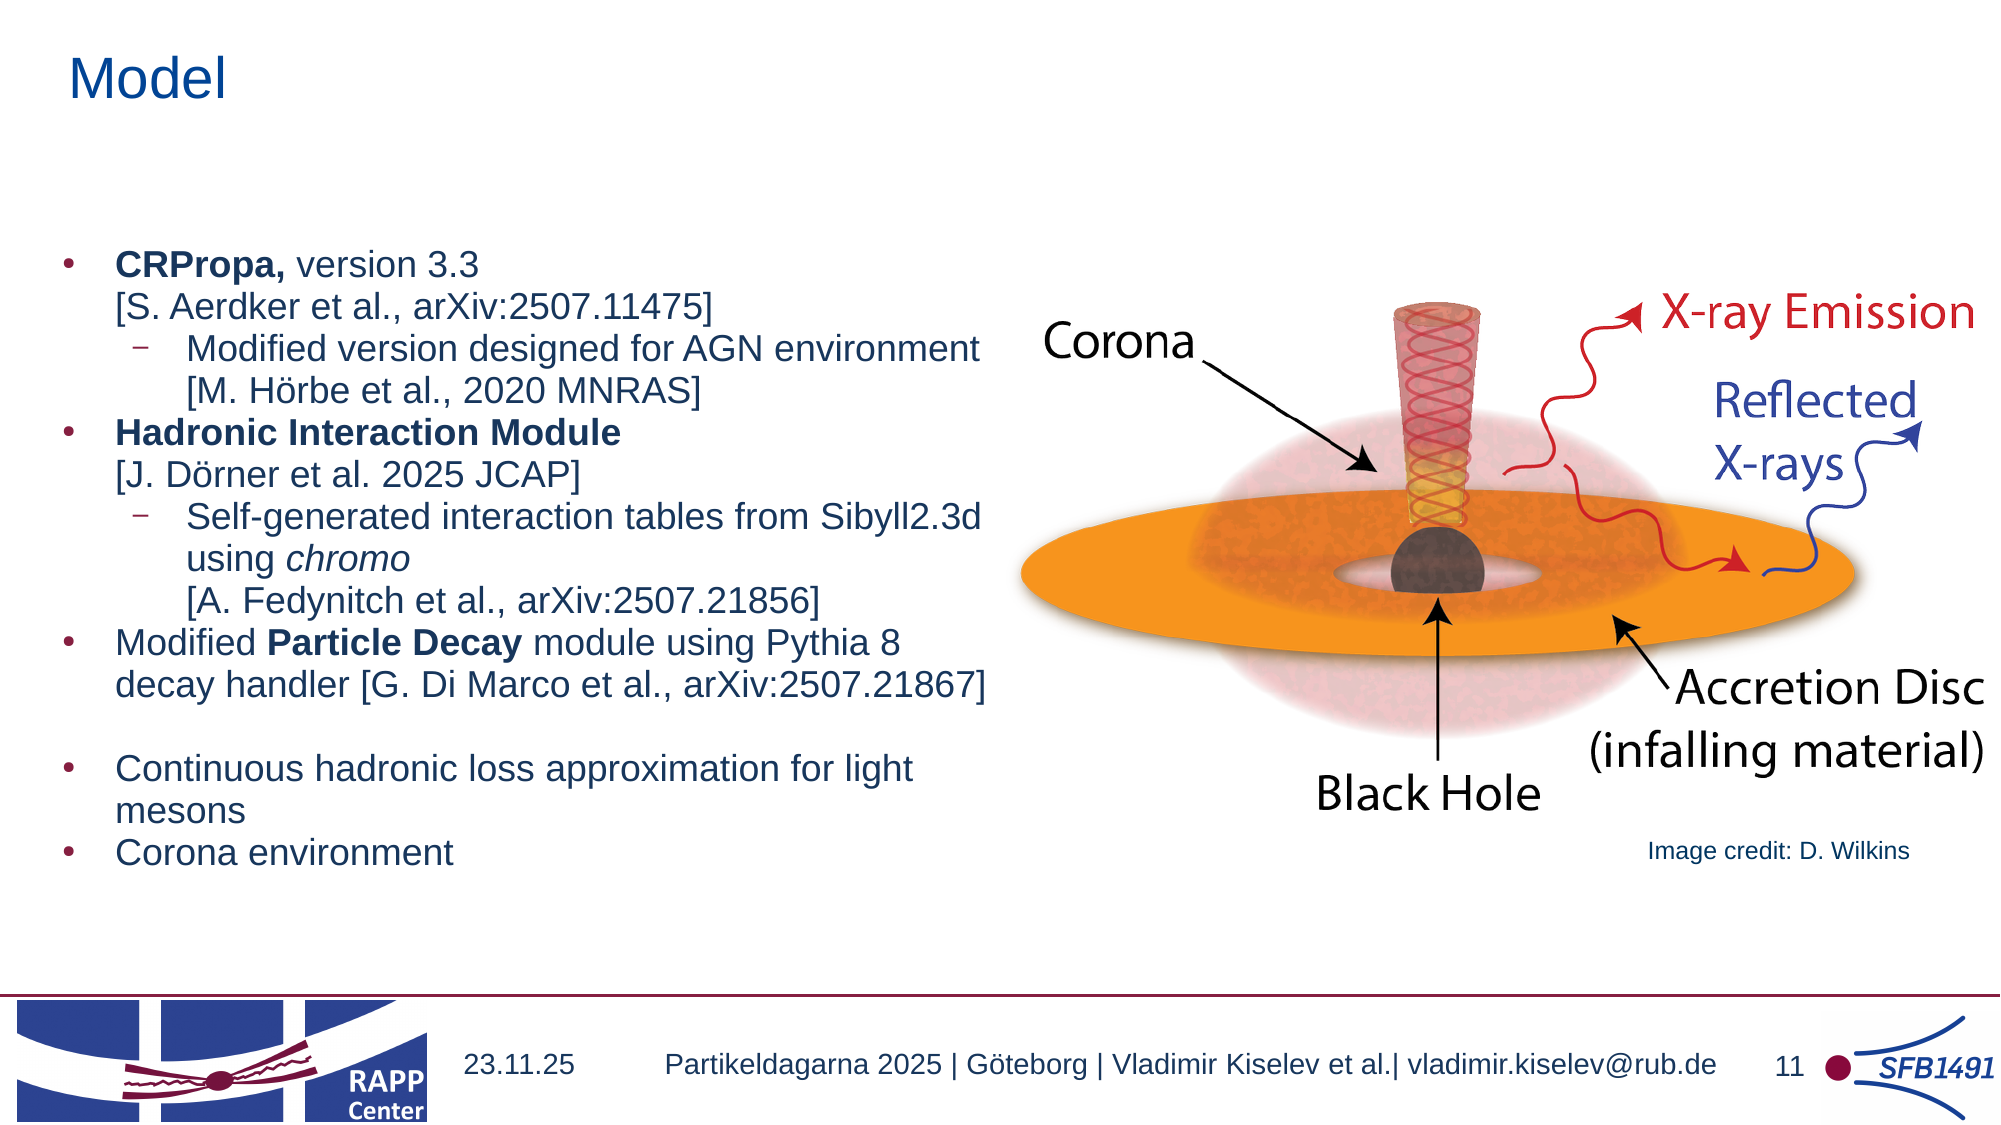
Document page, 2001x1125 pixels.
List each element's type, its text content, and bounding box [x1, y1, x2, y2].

text_box Image credit: D. Wilkins [1647, 826, 2000, 872]
text_box CRPropa, version 3.3 [S. Aerdker et al., arXiv:2507.11475] Modified version designed for AGN environment [M. Hörbe et al., 2020 MNRAS] Hadronic Interaction Module [J. Dörner et al. 2025 JCAP] Self-generated interaction tables from Sibyll2.3d using chromo [A. Fedynitch et al., arXiv:2507.21856] Modified Particle Decay module using Pythia 8 decay handler [G. Di Marco et al., arXiv:2507.21867] Continuous hadronic loss approximation for light mesons Corona environment [29, 236, 1004, 923]
picture [1003, 88, 1985, 857]
title Model [53, 0, 1779, 160]
picture [17, 1000, 427, 1122]
picture [1821, 1011, 2000, 1125]
